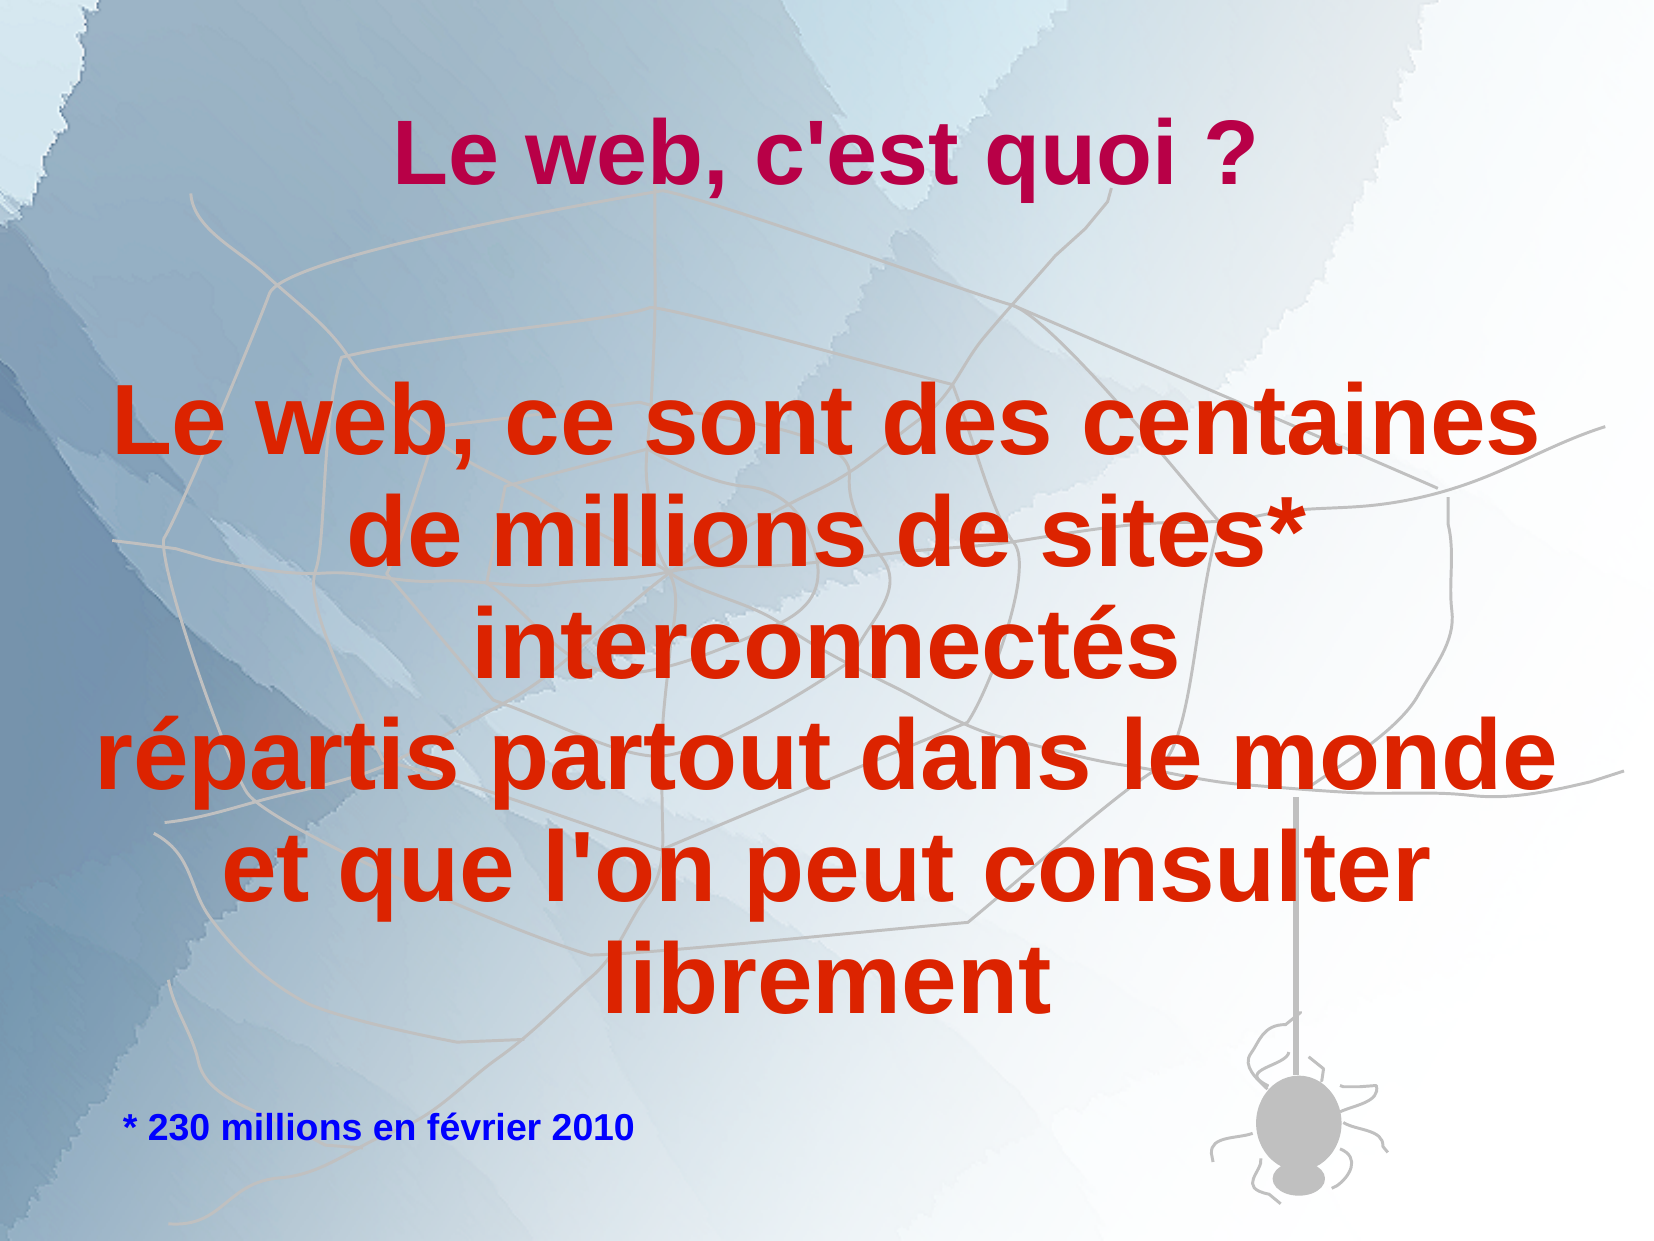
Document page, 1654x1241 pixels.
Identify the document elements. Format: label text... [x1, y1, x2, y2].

title Le web, c'est quoi ? [82, 49, 1571, 257]
picture [0, 0, 1654, 1241]
subtitle Le web, ce sont des centaines de millions de sites* interconnectés répartis partout dans le monde et que l'on peut consulter librement [82, 290, 1571, 1109]
text_box [1257, 1109, 1341, 1195]
text_box * 230 millions en février 2010 [108, 1098, 651, 1156]
